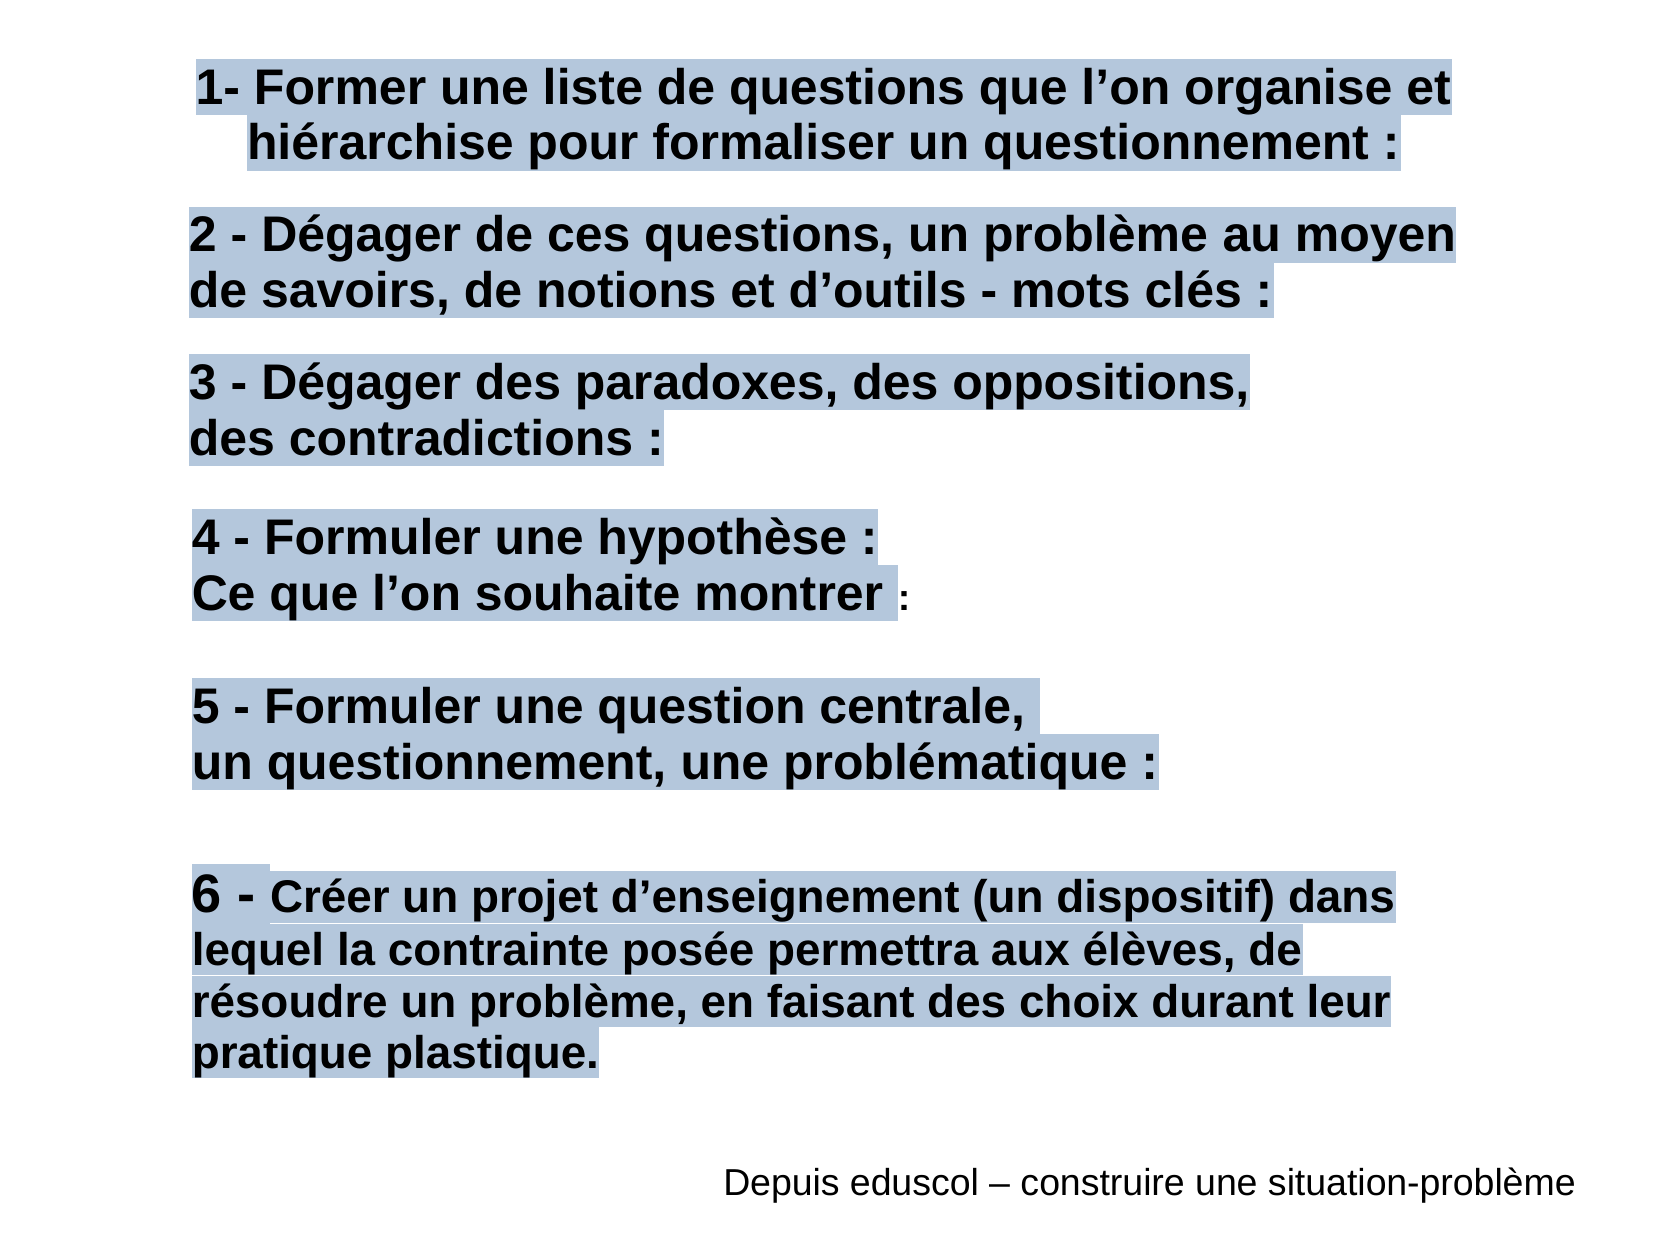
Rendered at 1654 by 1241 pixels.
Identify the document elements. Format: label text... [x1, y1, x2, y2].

text_box 6 - Créer un projet d’enseignement (un dispositif) dans lequel la contrainte posée permettra aux élèves, de résoudre un problème, en faisant des choix durant leur pratique plastique. [177, 856, 1447, 1086]
text_box 4 - Formuler une hypothèse : Ce que l’on souhaite montrer : [177, 501, 1388, 650]
title 1- Former une liste de questions que l’on organise et hiérarchise pour formaliser un questionnement : [82, 59, 1565, 171]
text_box 5 - Formuler une question centrale, un questionnement, une problématique : [177, 670, 1447, 827]
text_box Depuis eduscol – construire une situation-problème [708, 1153, 1614, 1211]
list 2 - Dégager de ces questions, un problème au moyen de savoirs, de notions et d’outils - mots clés : [118, 206, 1477, 355]
list 3 - Dégager des paradoxes, des oppositions, des contradictions : [118, 354, 1329, 473]
